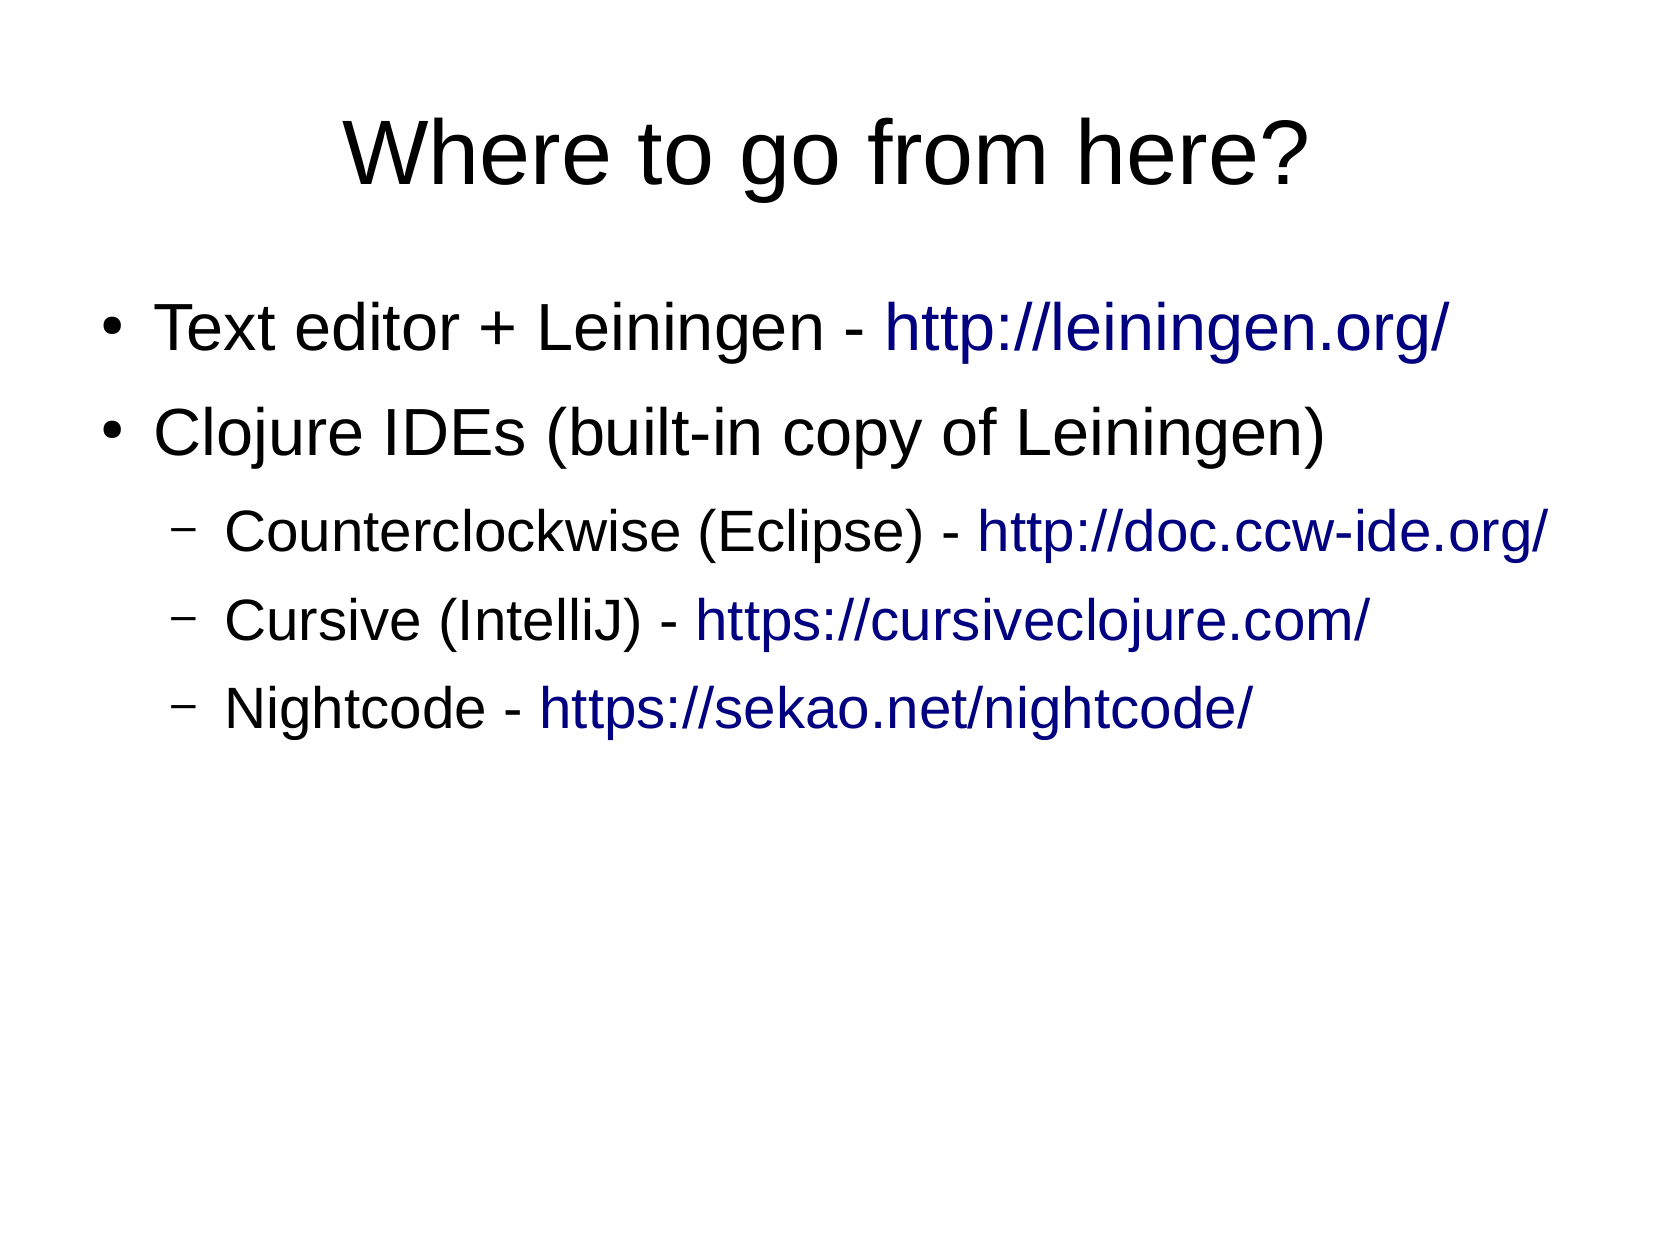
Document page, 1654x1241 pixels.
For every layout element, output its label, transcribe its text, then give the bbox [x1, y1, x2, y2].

list Text editor + Leiningen - http://leiningen.org/ Clojure IDEs (built-in copy of Leiningen) Counterclockwise (Eclipse) - http://doc.ccw-ide.org/ Cursive (IntelliJ) - https://cursiveclojure.com/ Nightcode - https://sekao.net/nightcode/ [82, 290, 1571, 1010]
title Where to go from here? [82, 49, 1571, 257]
